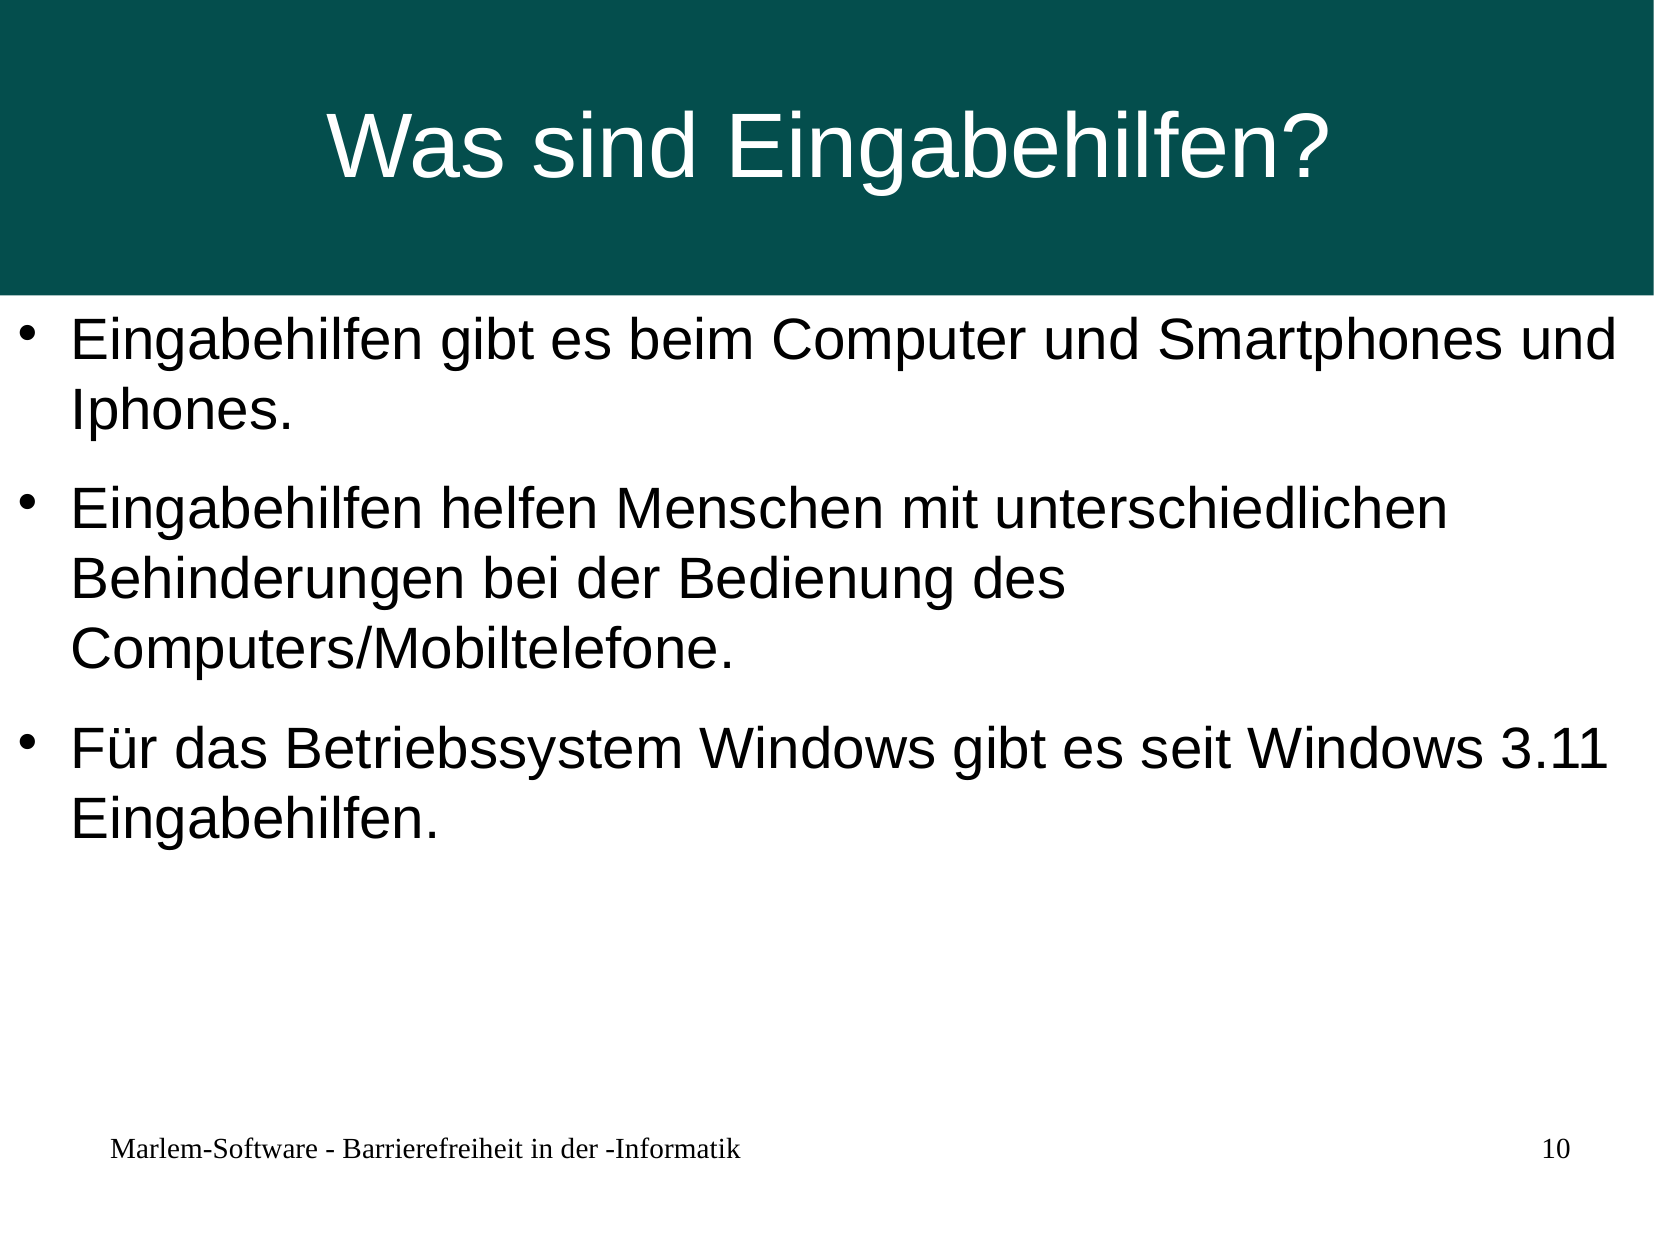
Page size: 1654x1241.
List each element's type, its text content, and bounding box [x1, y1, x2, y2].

title Was sind Eingabehilfen? [0, 0, 1654, 296]
list Eingabehilfen gibt es beim Computer und Smartphones und Iphones. Eingabehilfen helfen Menschen mit unterschiedlichen Behinderungen bei der Bedienung des Computers/Mobiltelefone. Für das Betriebssystem Windows gibt es seit Windows 3.11 Eingabehilfen. [0, 301, 1654, 1069]
